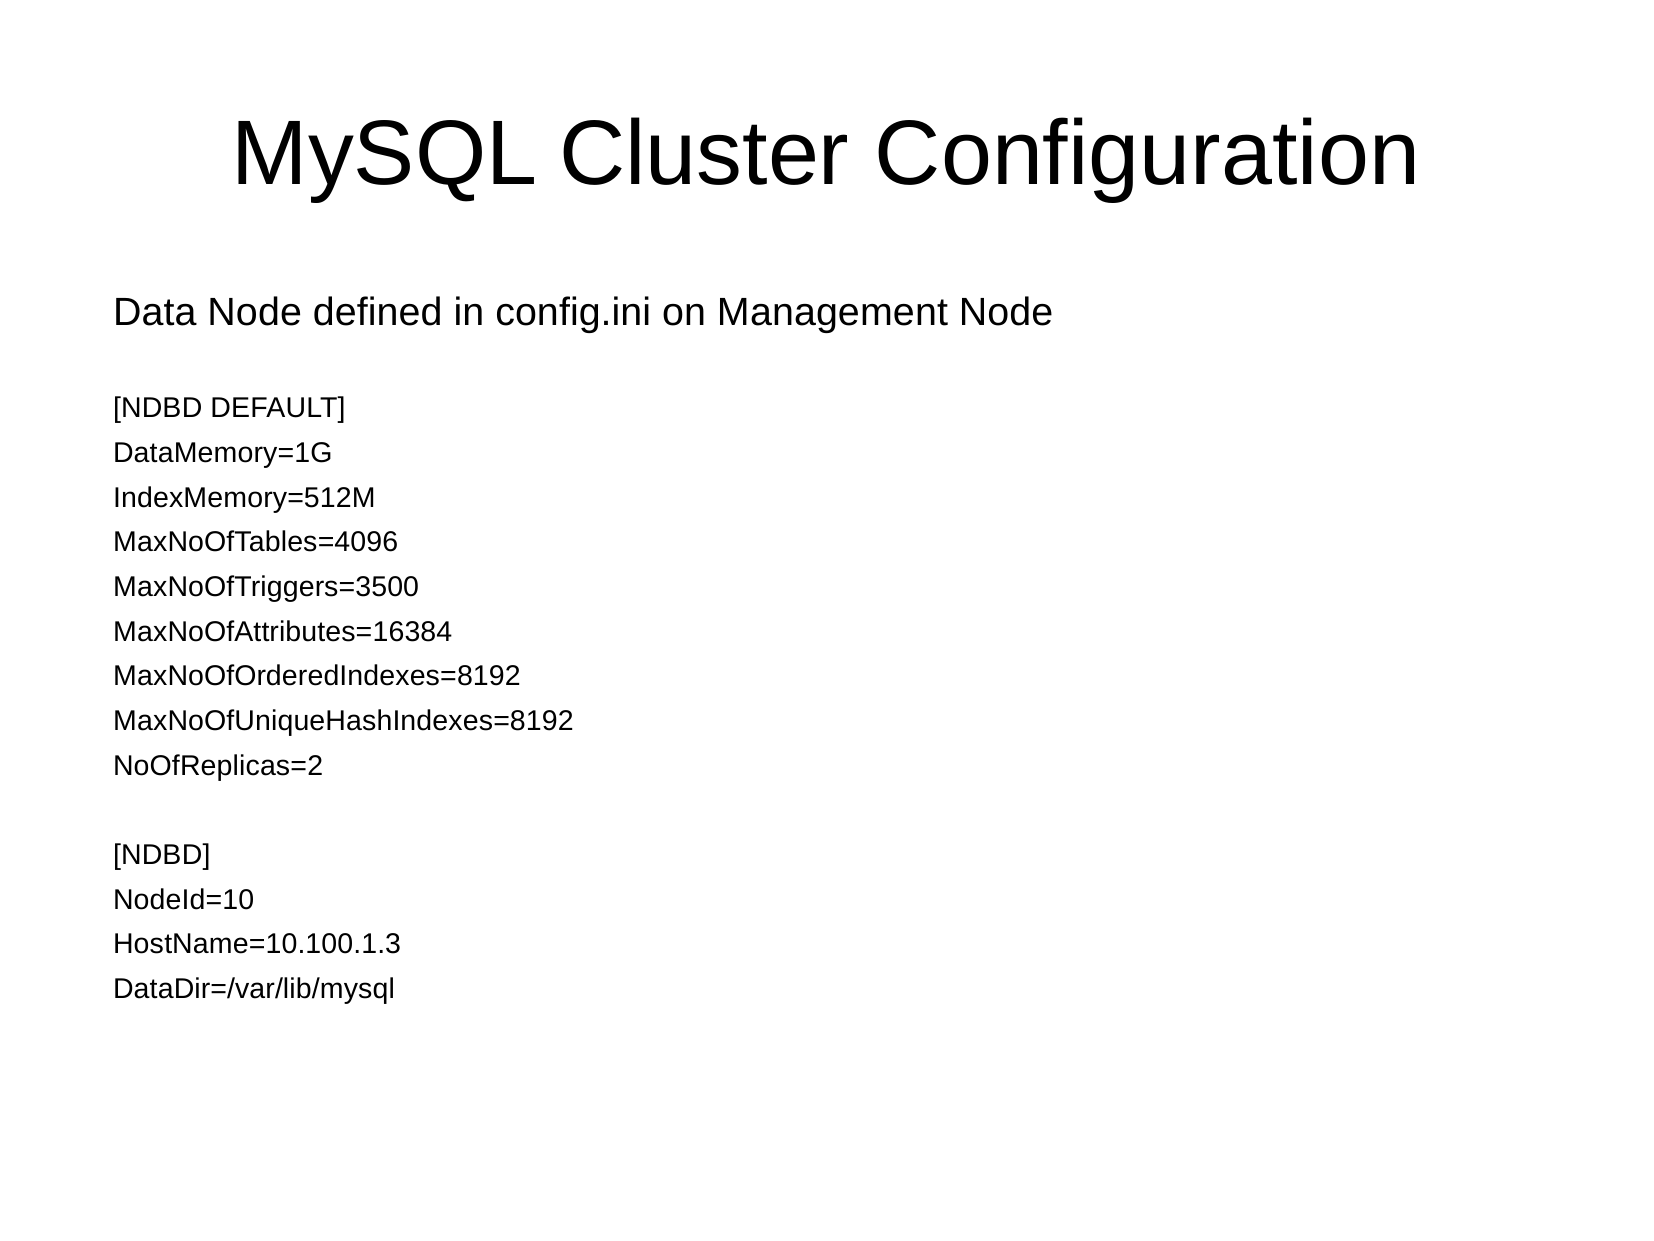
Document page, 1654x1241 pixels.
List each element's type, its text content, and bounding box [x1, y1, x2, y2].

list Data Node defined in config.ini on Management Node [NDBD DEFAULT] DataMemory=1G IndexMemory=512M MaxNoOfTables=4096 MaxNoOfTriggers=3500 MaxNoOfAttributes=16384 MaxNoOfOrderedIndexes=8192 MaxNoOfUniqueHashIndexes=8192 NoOfReplicas=2 [NDBD] NodeId=10 HostName=10.100.1.3 DataDir=/var/lib/mysql [82, 290, 1571, 1010]
title MySQL Cluster Configuration [82, 49, 1571, 257]
